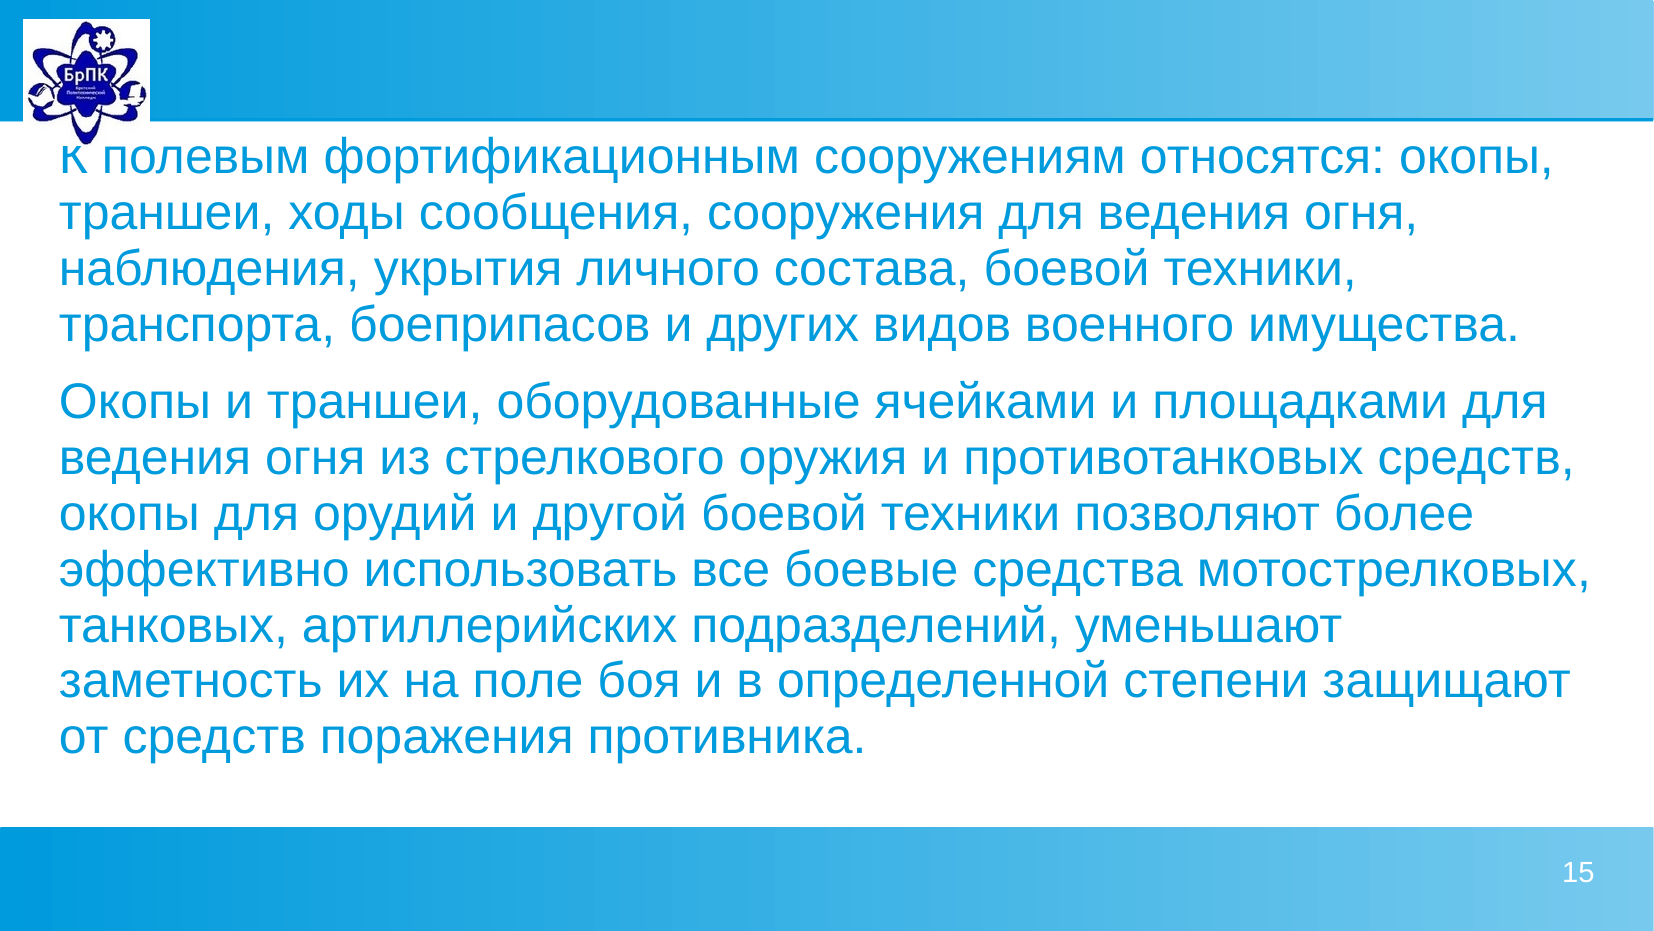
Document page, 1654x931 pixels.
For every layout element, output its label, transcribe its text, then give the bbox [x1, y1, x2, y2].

list К полевым фортификационным сооружениям относятся: окопы, траншеи, ходы сообщения, сооружения для ведения огня, наблюдения, укрытия личного состава, боевой техники, транспорта, боеприпасов и других видов военного имущества. Окопы и траншеи, оборудованные ячейками и площадками для ведения огня из стрелкового оружия и противотанковых средств, окопы для орудий и другой боевой техники позволяют более эффективно использовать все боевые средства мотострелковых, танковых, артиллерийских подразделений, уменьшают заметность их на поле боя и в определенной степени защищают от средств поражения противника. [59, 128, 1595, 720]
picture [23, 20, 150, 146]
